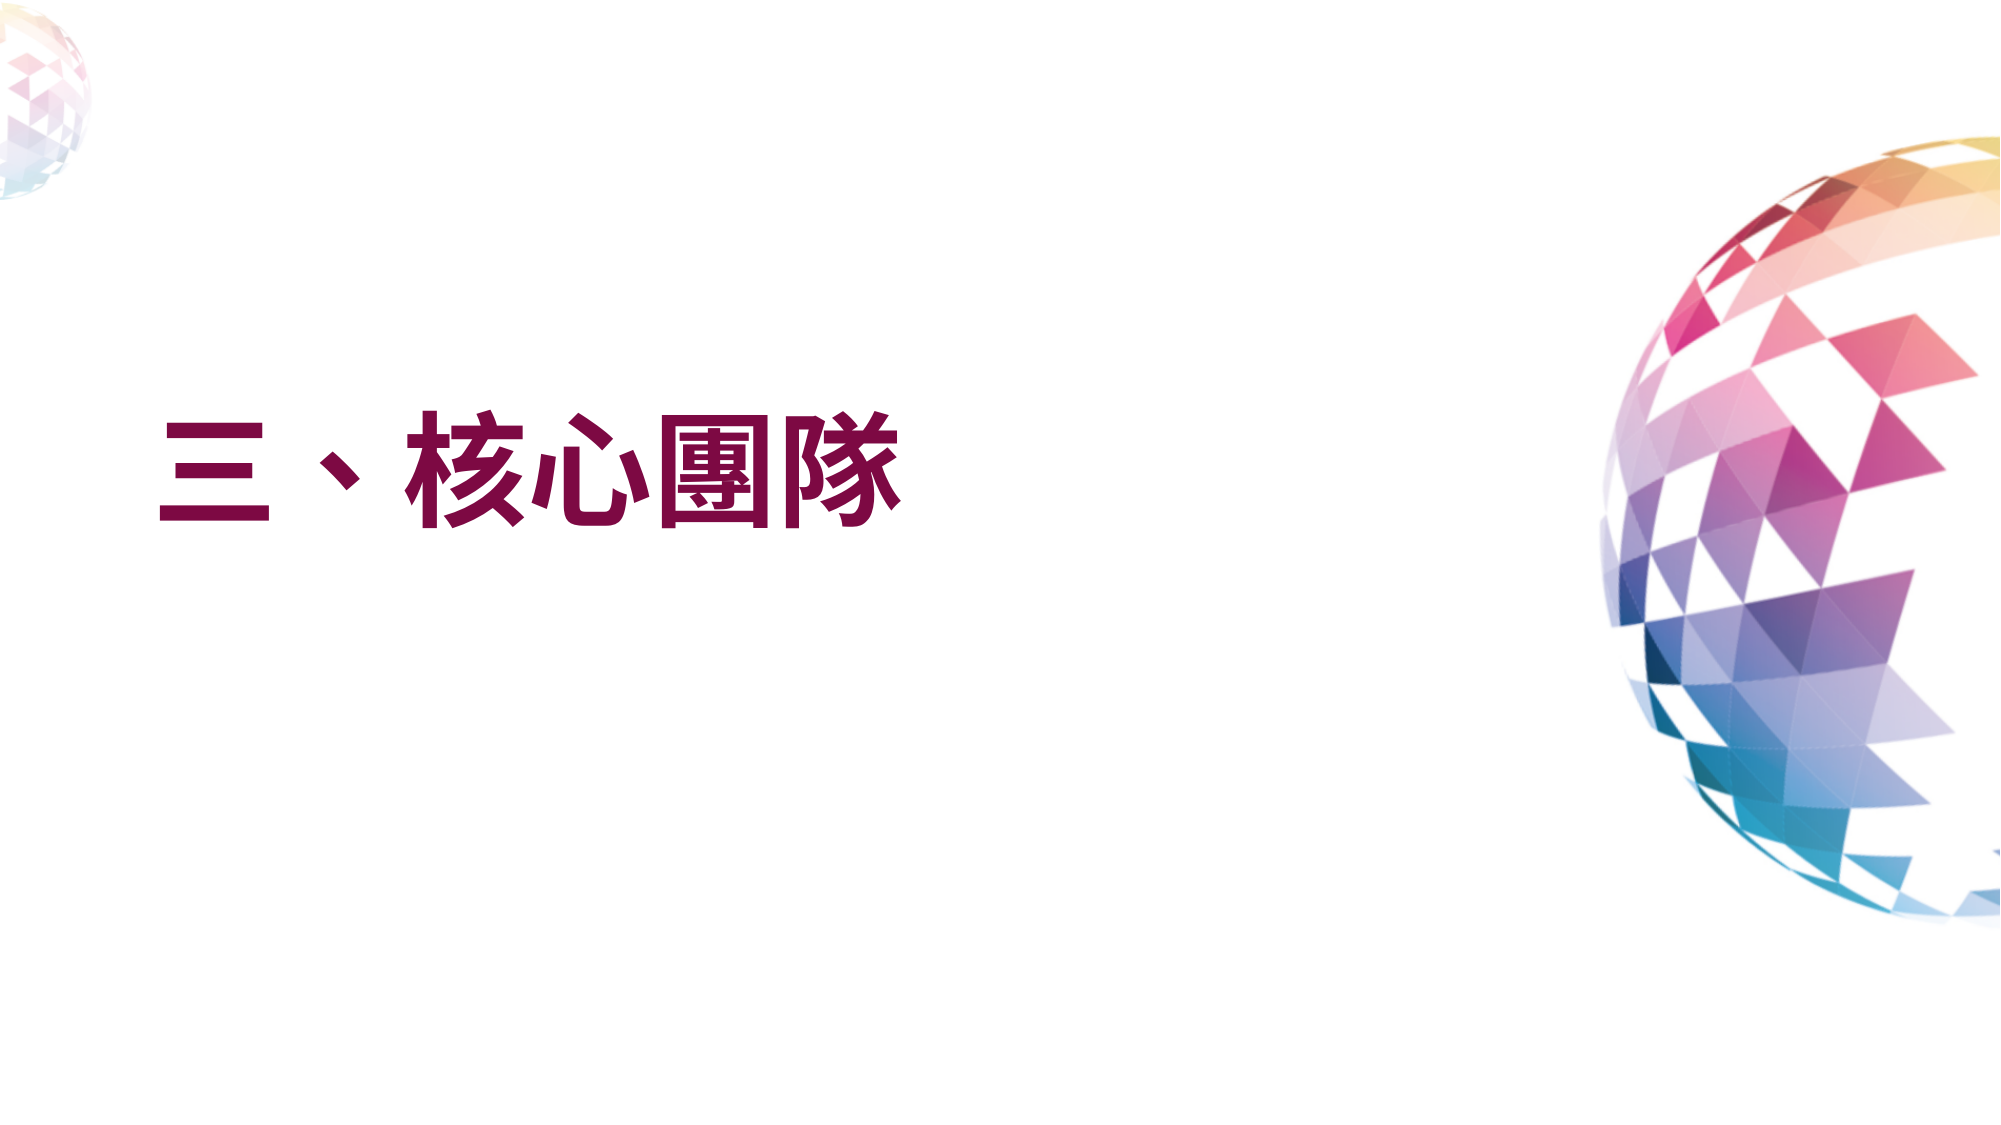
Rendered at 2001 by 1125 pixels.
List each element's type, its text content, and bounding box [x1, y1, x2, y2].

picture [0, 0, 2000, 1125]
text_box 三、核心團隊 [137, 84, 1863, 553]
